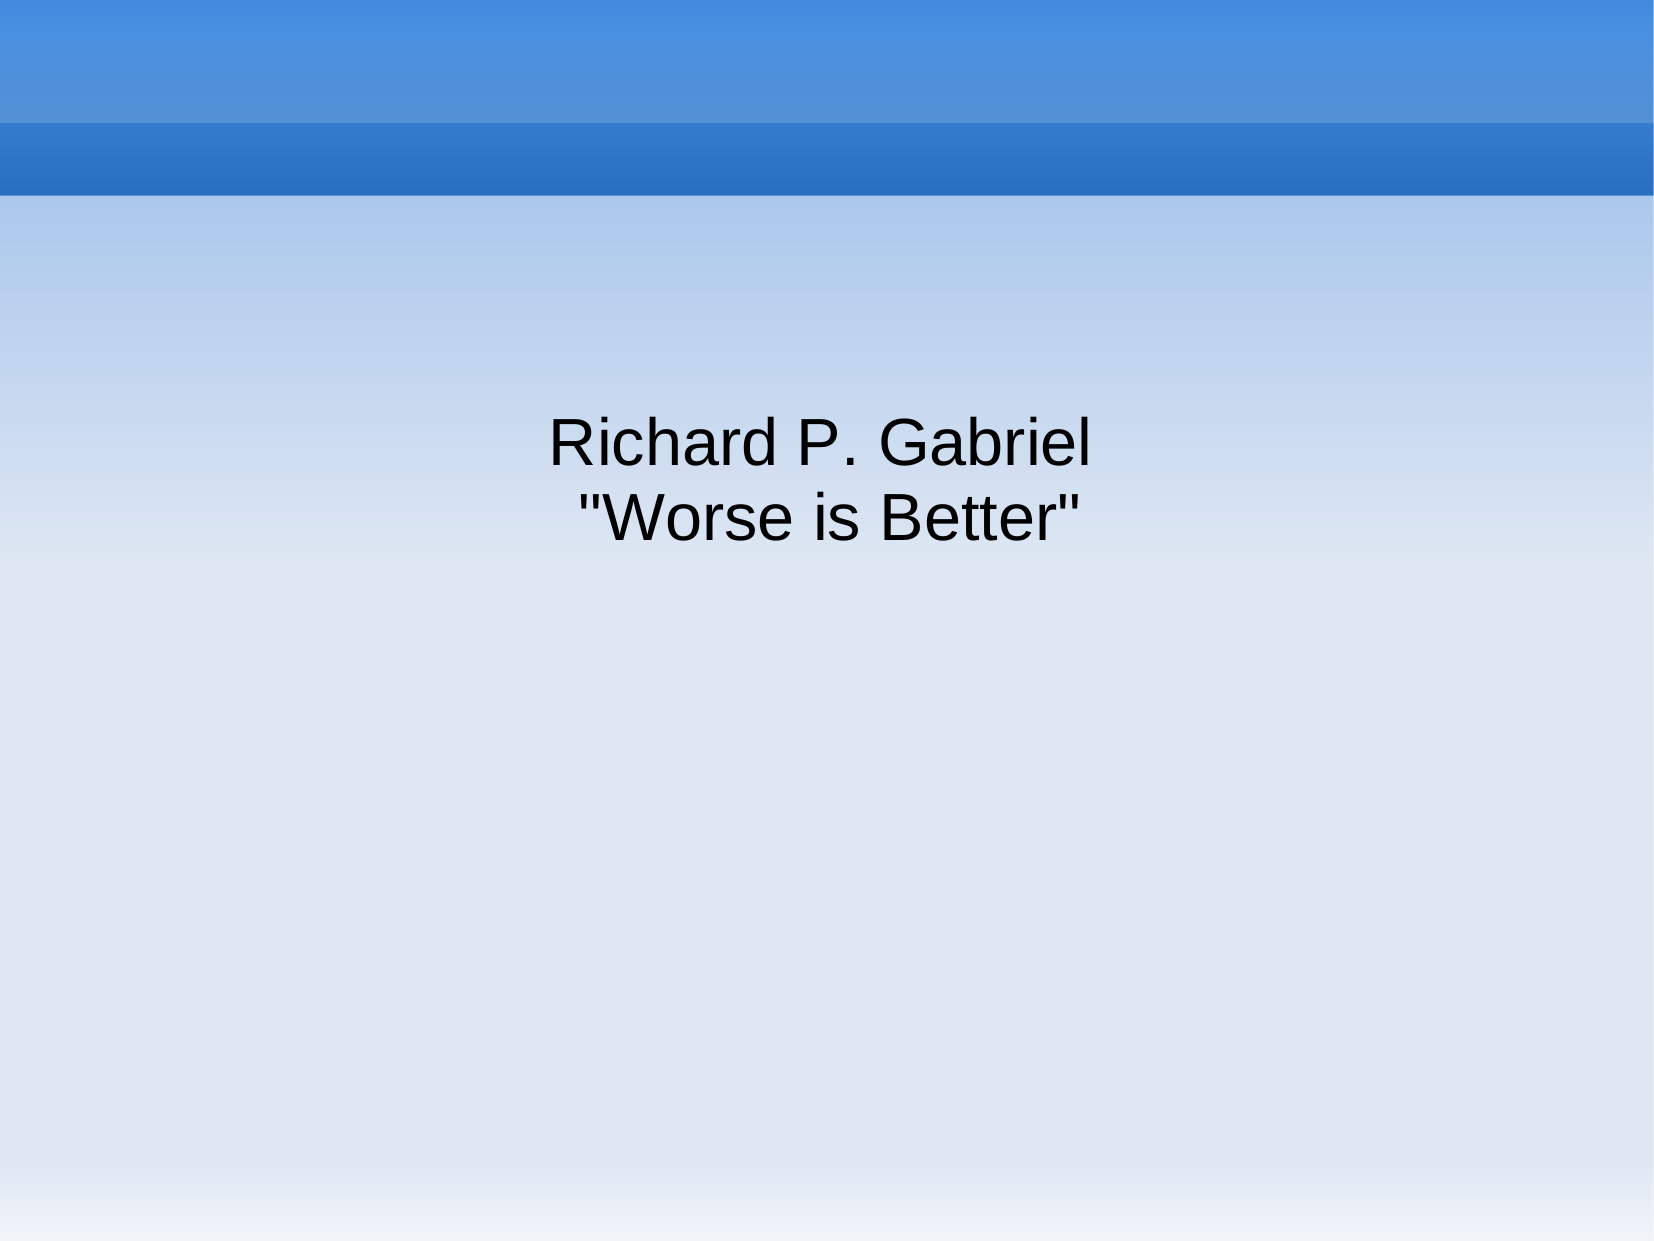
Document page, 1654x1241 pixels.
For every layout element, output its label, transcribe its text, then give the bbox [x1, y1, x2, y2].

picture [0, 0, 1654, 1241]
subtitle Richard P. Gabriel "Worse is Better" [76, 7, 1565, 1102]
